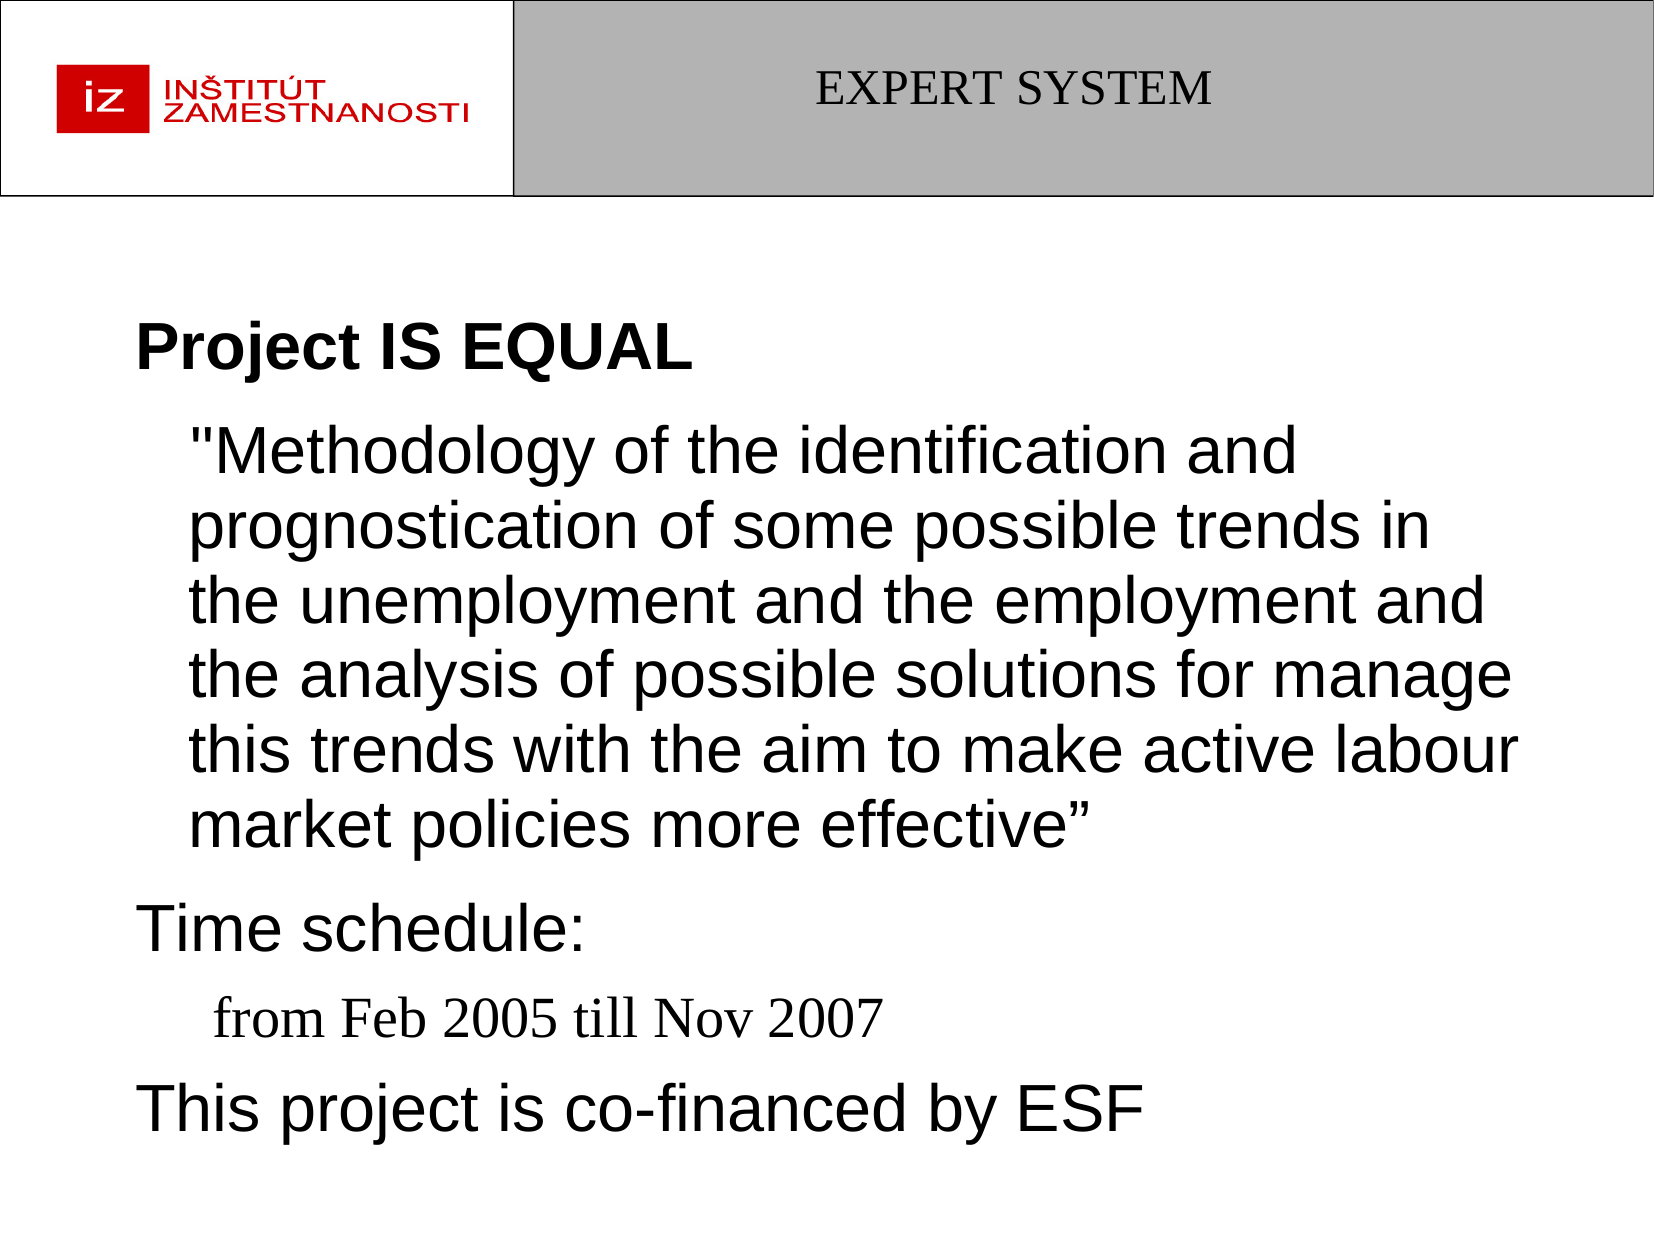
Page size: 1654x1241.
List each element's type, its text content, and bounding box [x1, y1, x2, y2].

text_box [0, 0, 1654, 197]
list Project IS EQUAL "Methodology of the identification and prognostication of some possible trends in the unemployment and the employment and the analysis of possible solutions for manage this trends with the aim to make active labour market policies more effective” Time schedule: from Feb 2005 till Nov 2007 This project is co-financed by ESF [118, 308, 1536, 1213]
picture [5, 5, 513, 190]
text_box EXPERT SYSTEM [800, 59, 1329, 130]
